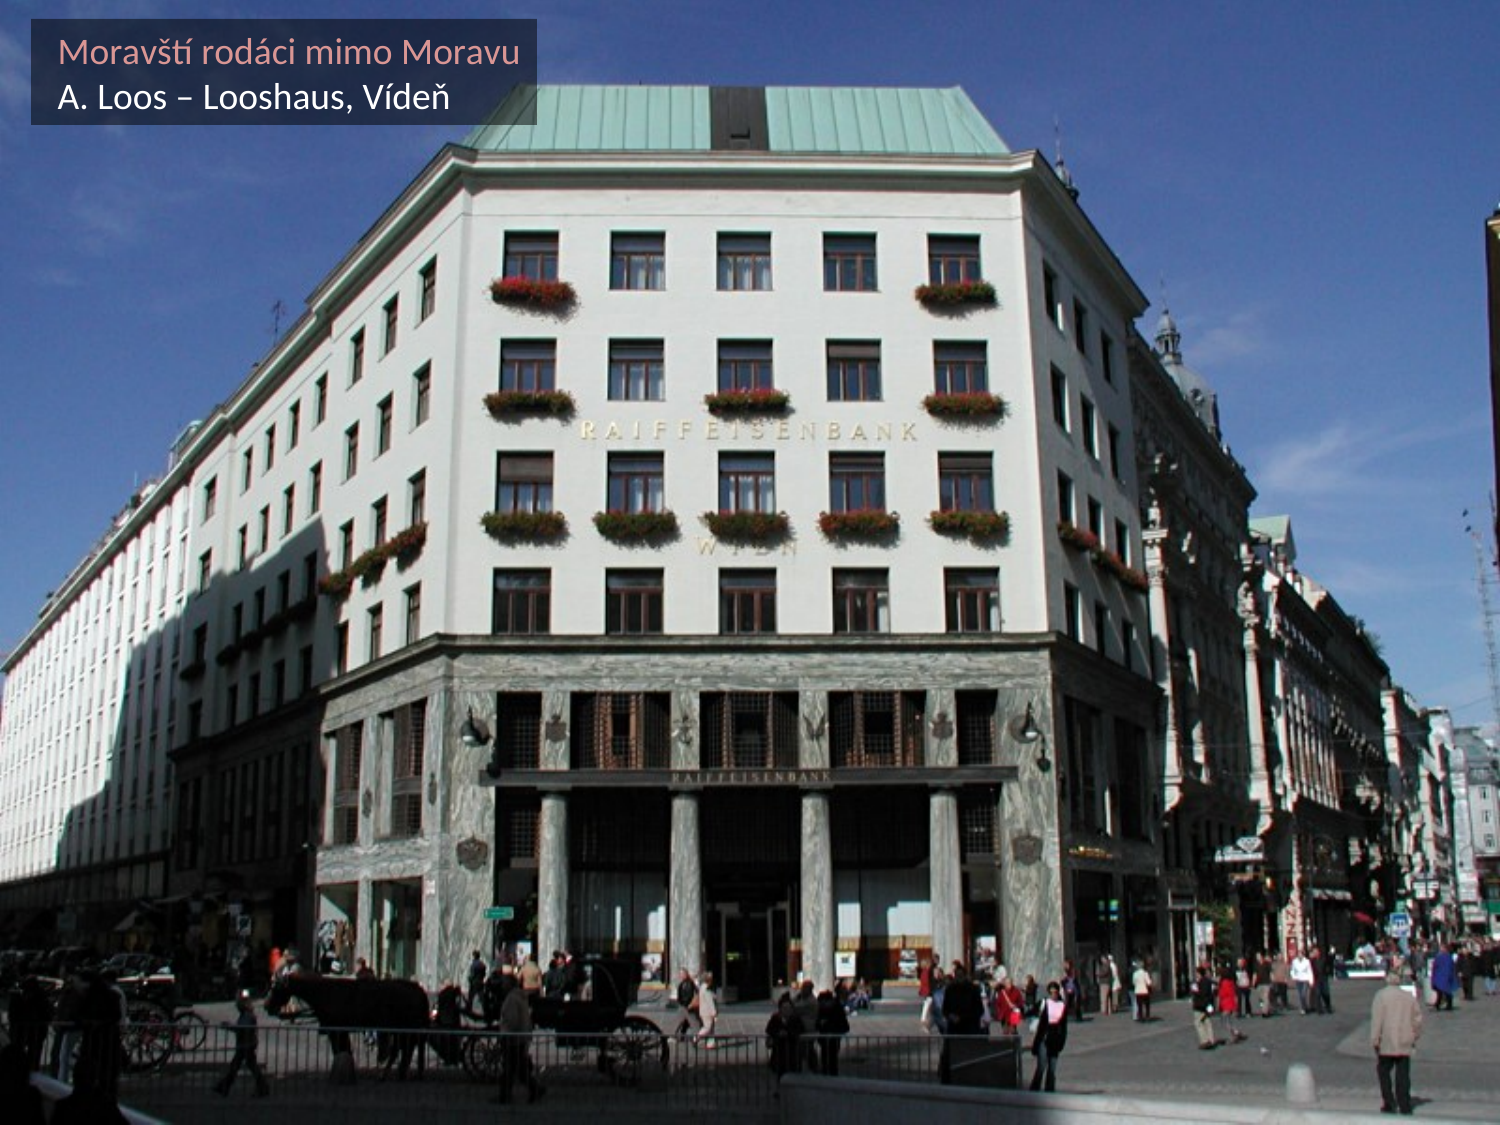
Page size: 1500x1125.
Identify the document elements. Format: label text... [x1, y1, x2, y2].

picture [0, 0, 1500, 1125]
text_box [31, 18, 42, 125]
text_box Moravští rodáci mimo Moravu A. Loos – Looshaus, Vídeň [42, 18, 537, 125]
